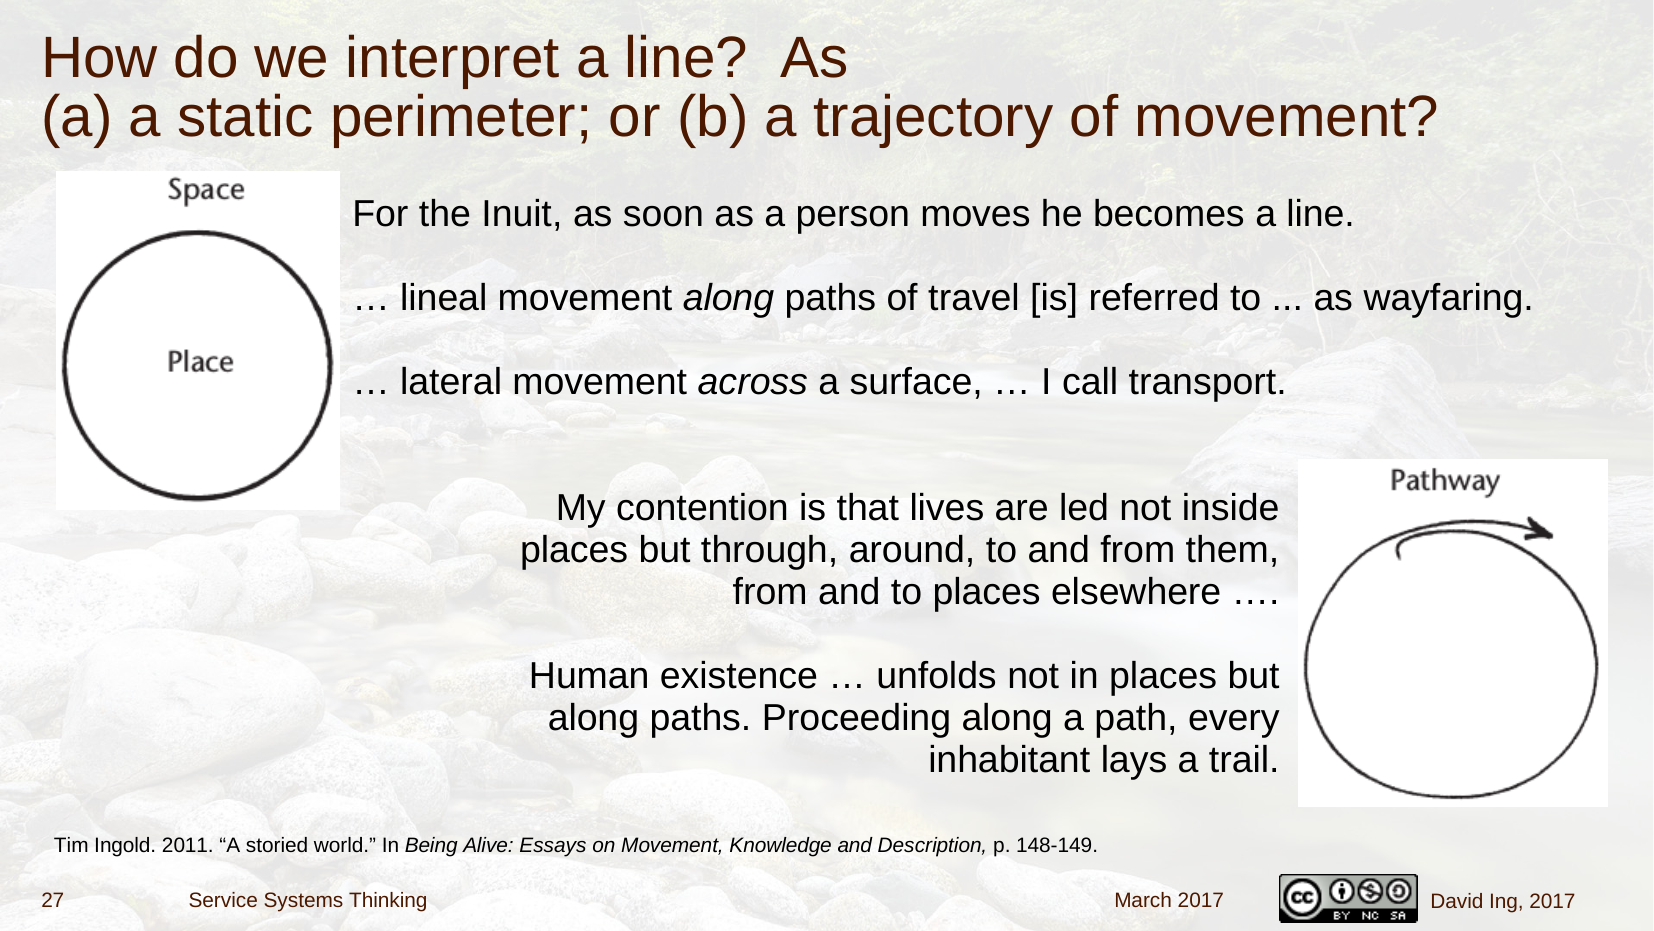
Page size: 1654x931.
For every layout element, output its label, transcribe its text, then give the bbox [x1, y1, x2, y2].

picture [0, 0, 1654, 931]
text_box Tim Ingold. 2011. “A storied world.” In Being Alive: Essays on Movement, Knowledge and Description, p. 148-149. [39, 826, 1487, 864]
text_box For the Inuit, as soon as a person moves he becomes a line. … lineal movement along paths of travel [is] referred to ... as wayfaring. … lateral movement across a surface, … I call transport. [340, 184, 1634, 449]
text_box My contention is that lives are led not inside places but through, around, to and from them, from and to places elsewhere …. Human existence … unfolds not in places but along paths. Proceeding along a path, every inhabitant lays a trail. [505, 478, 1295, 785]
title How do we interpret a line? As (a) a static perimeter; or (b) a trajectory of movement? [41, 30, 1613, 174]
